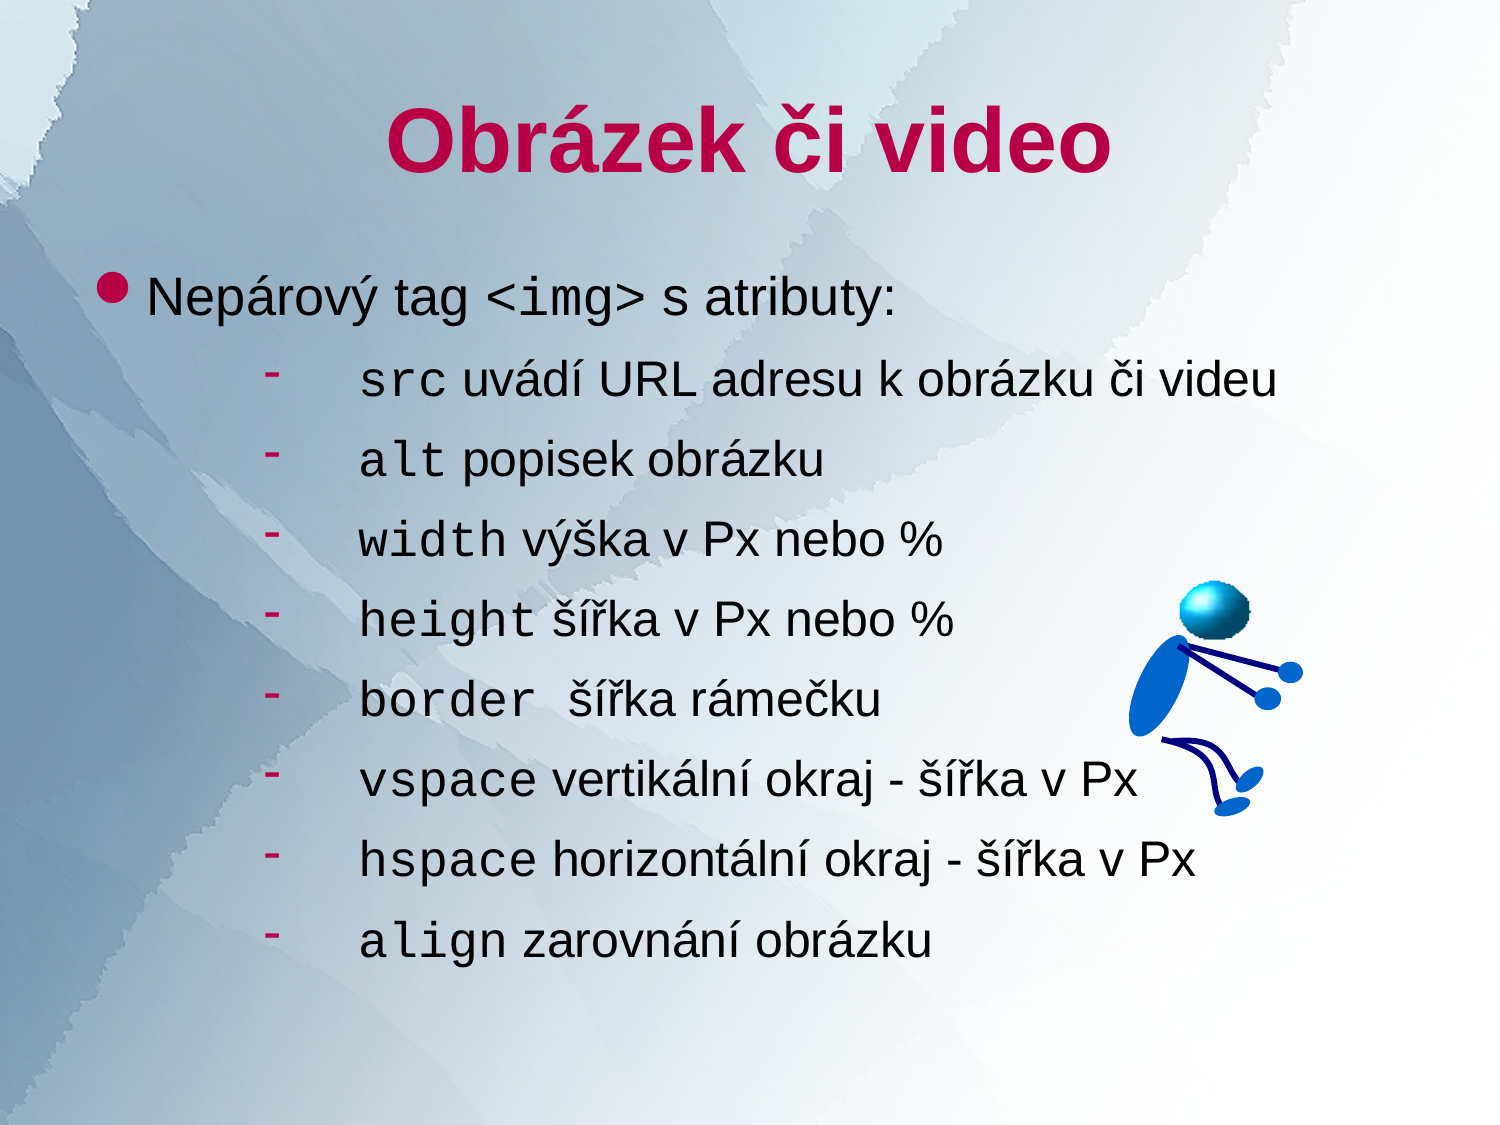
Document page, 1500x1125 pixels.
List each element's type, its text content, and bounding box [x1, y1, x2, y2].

text_box [1254, 687, 1282, 711]
text_box Obrázek či video [75, 52, 1426, 226]
text_box [1214, 797, 1251, 817]
text_box Nepárový tag <img> s atributy: src uvádí URL adresu k obrázku či videu alt popisek obrázku width výška v Px nebo % height šířka v Px nebo % border šířka rámečku vspace vertikální okraj - šířka v Px hspace horizontální okraj - šířka v Px align zarovnání obrázku [75, 263, 1426, 1084]
picture [0, 0, 1500, 1125]
text_box [1278, 661, 1303, 684]
text_box [1128, 635, 1190, 737]
text_box [1235, 766, 1264, 793]
